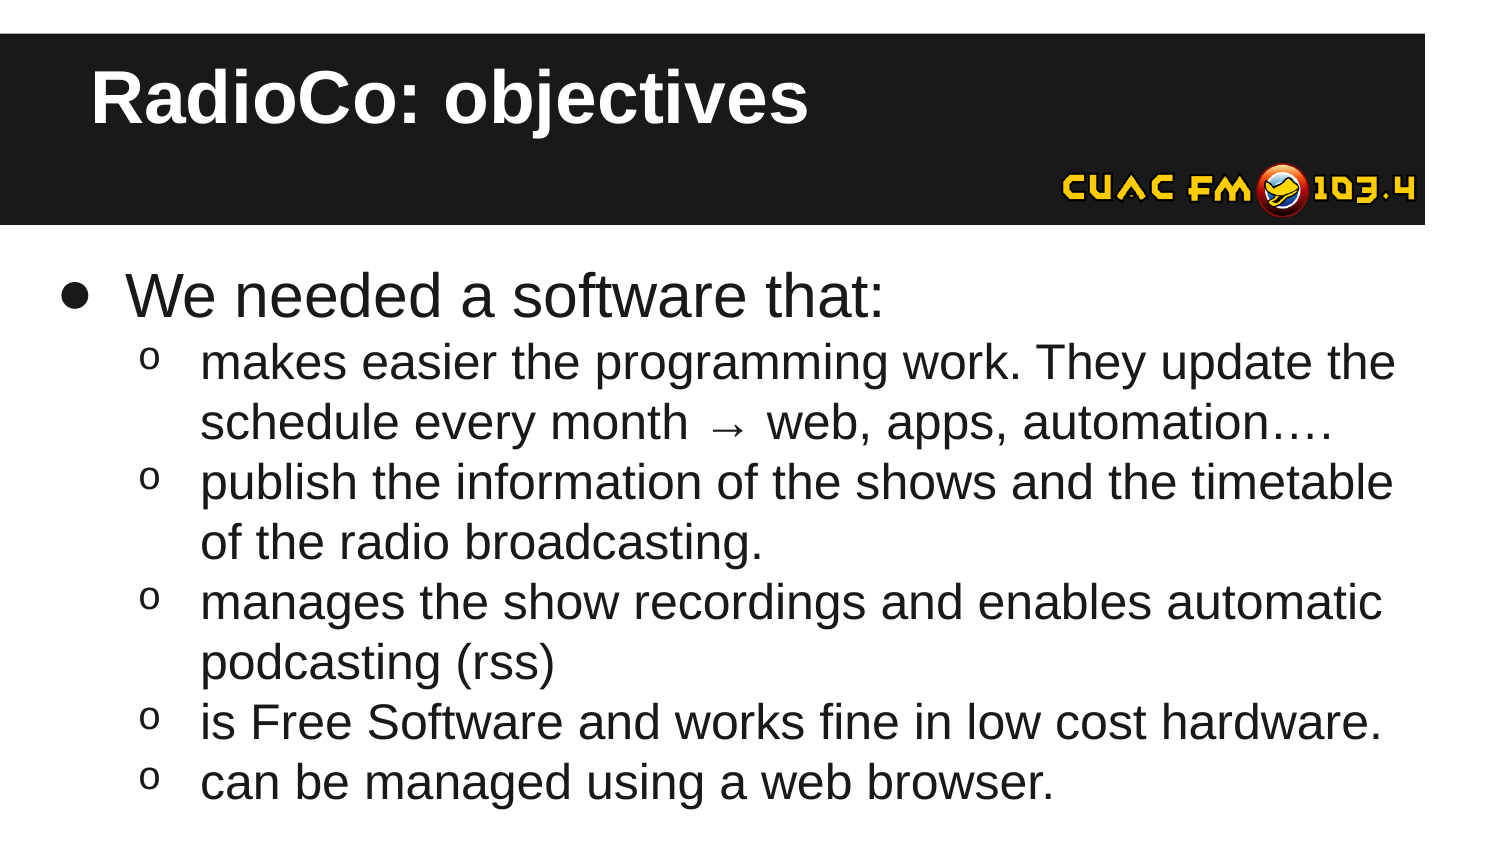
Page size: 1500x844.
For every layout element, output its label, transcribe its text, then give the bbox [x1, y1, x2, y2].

list We needed a software that: makes easier the programming work. They update the schedule every month → web, apps, automation…. publish the information of the shows and the timetable of the radio broadcasting. manages the show recordings and enables automatic podcasting (rss) is Free Software and works fine in low cost hardware. can be managed using a web browser. [35, 239, 1425, 808]
picture [1054, 158, 1425, 221]
title RadioCo: objectives [75, 33, 1425, 221]
